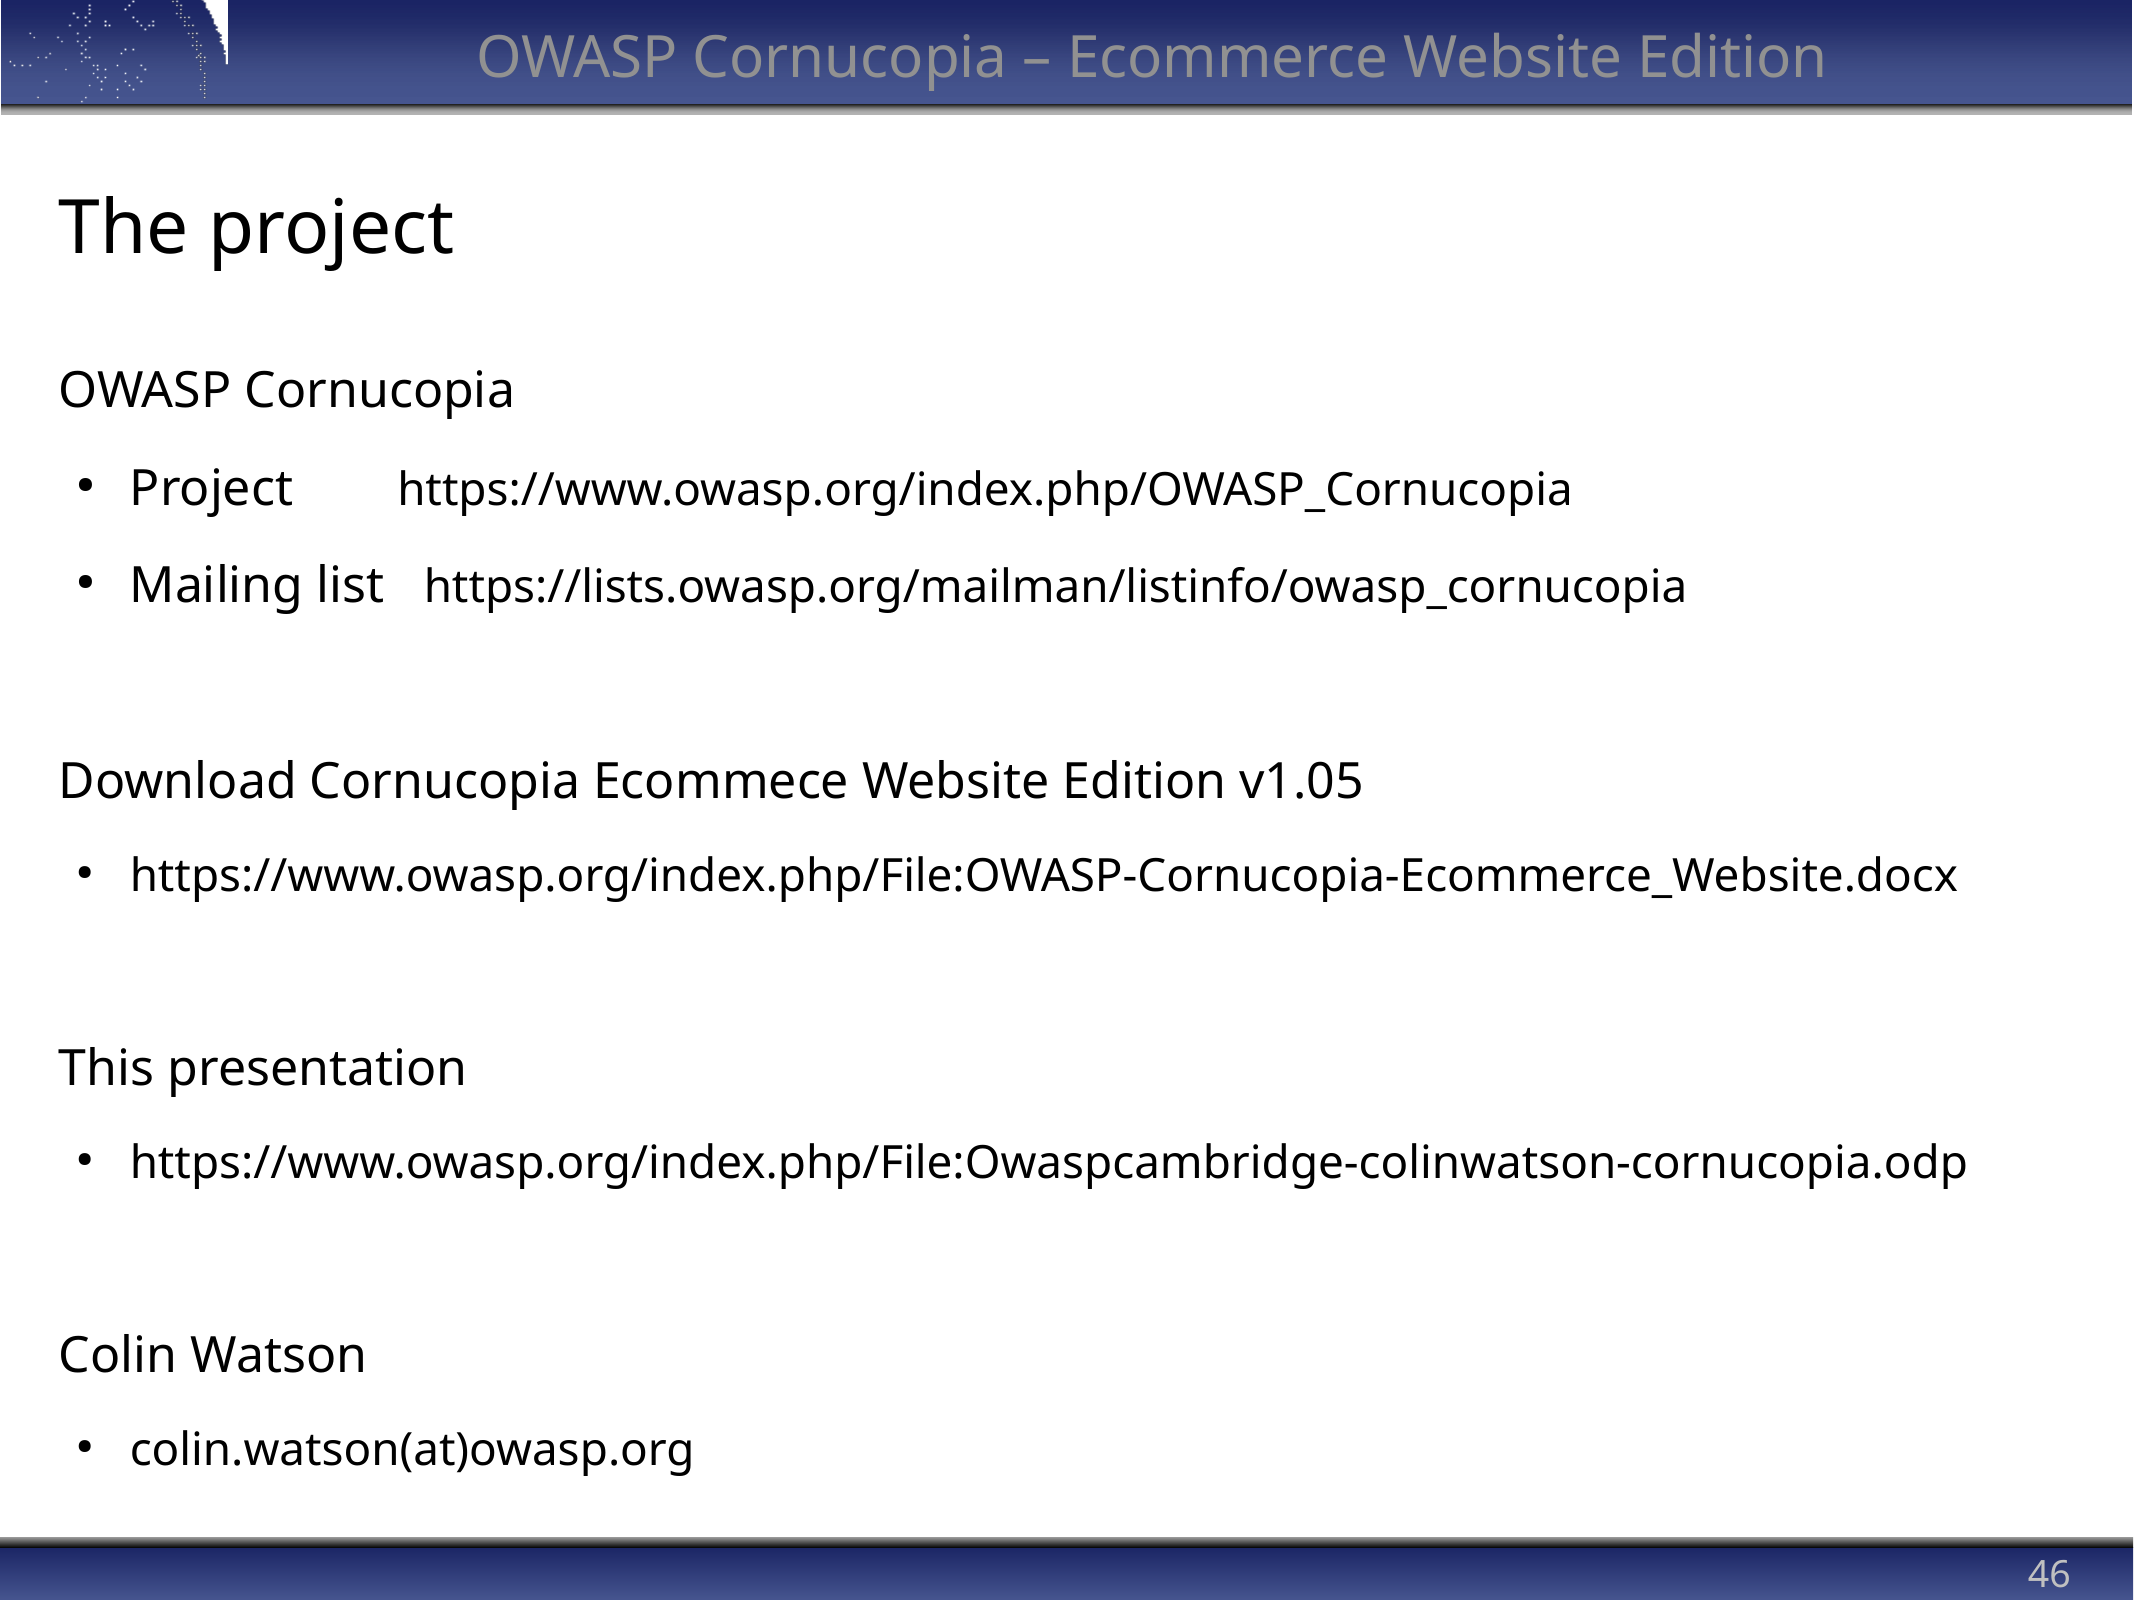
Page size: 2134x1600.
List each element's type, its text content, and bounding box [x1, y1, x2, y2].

title The project [58, 124, 2126, 325]
list OWASP Cornucopia Project https://www.owasp.org/index.php/OWASP_Cornucopia Mailing list https://lists.owasp.org/mailman/listinfo/owasp_cornucopia Download Cornucopia Ecommece Website Edition v1.05 https://www.owasp.org/index.php/File:OWASP-Cornucopia-Ecommerce_Website.docx This presentation https://www.owasp.org/index.php/File:Owaspcambridge-colinwatson-cornucopia.odp Colin Watson colin.watson(at)owasp.org [58, 354, 2097, 1536]
